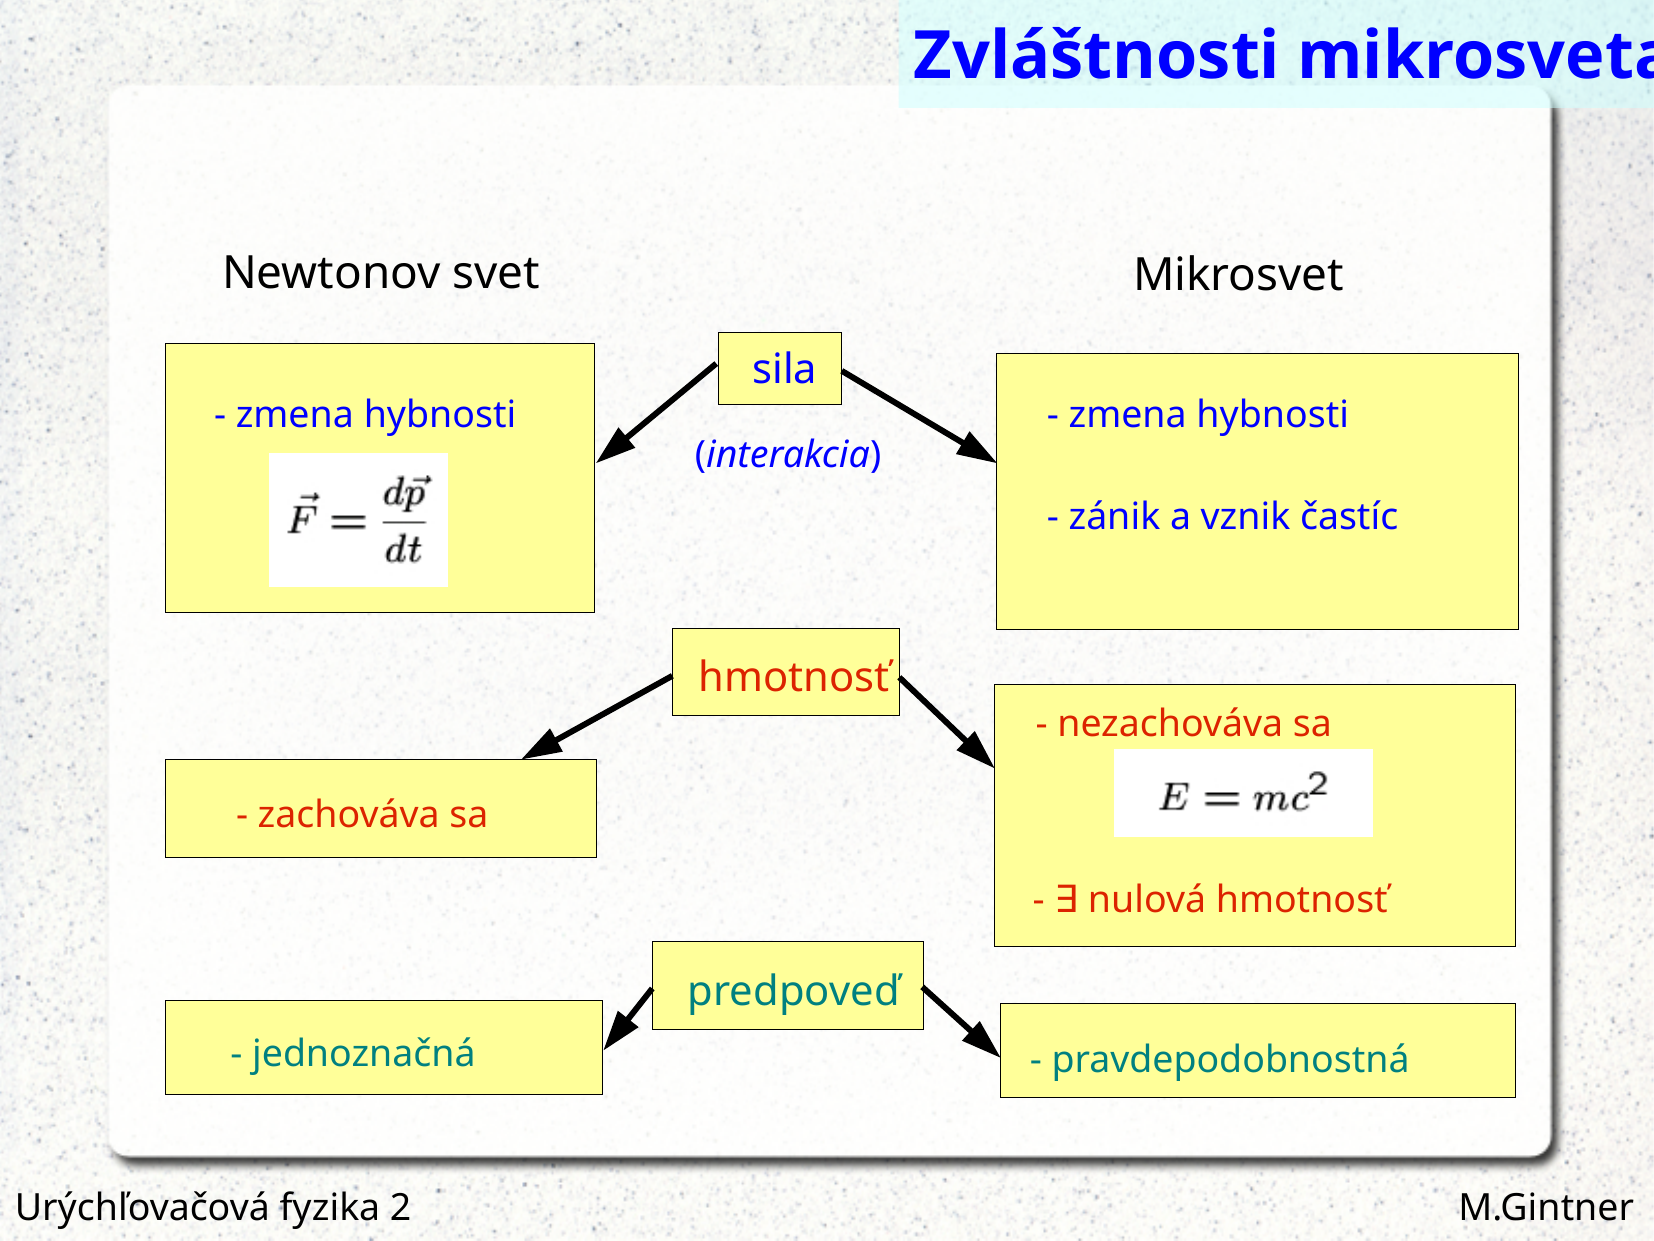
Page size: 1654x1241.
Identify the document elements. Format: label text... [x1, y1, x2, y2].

text_box [994, 684, 1516, 947]
text_box [165, 1000, 603, 1095]
text_box - zmena hybnosti - zánik a vznik častíc [1032, 379, 1473, 604]
text_box [165, 343, 595, 613]
text_box - zmena hybnosti [199, 379, 526, 448]
text_box - nezachováva sa [1020, 688, 1342, 757]
text_box [718, 332, 737, 405]
text_box (interakcia) [680, 420, 913, 488]
text_box predpoveď [672, 953, 932, 1032]
text_box [996, 353, 1519, 630]
text_box Urýchľovačová fyzika 2 [0, 1173, 445, 1241]
text_box sila [737, 331, 848, 409]
text_box Newtonov svet [207, 231, 551, 311]
text_box - ∃ nulová hmotnosť [1017, 864, 1398, 932]
text_box Mikrosvet [1118, 233, 1364, 313]
text_box - pravdepodobnostná [1015, 1025, 1408, 1093]
text_box [165, 759, 597, 858]
text_box - jednoznačná [215, 1019, 490, 1087]
text_box hmotnosť [684, 639, 909, 717]
text_box Zvláštnosti mikrosveta [898, 0, 1654, 108]
picture [0, 0, 1654, 1241]
text_box - zachováva sa [221, 779, 517, 847]
text_box [652, 941, 924, 1030]
text_box [672, 628, 900, 716]
text_box M.Gintner [1443, 1173, 1654, 1241]
text_box [1000, 1003, 1516, 1098]
